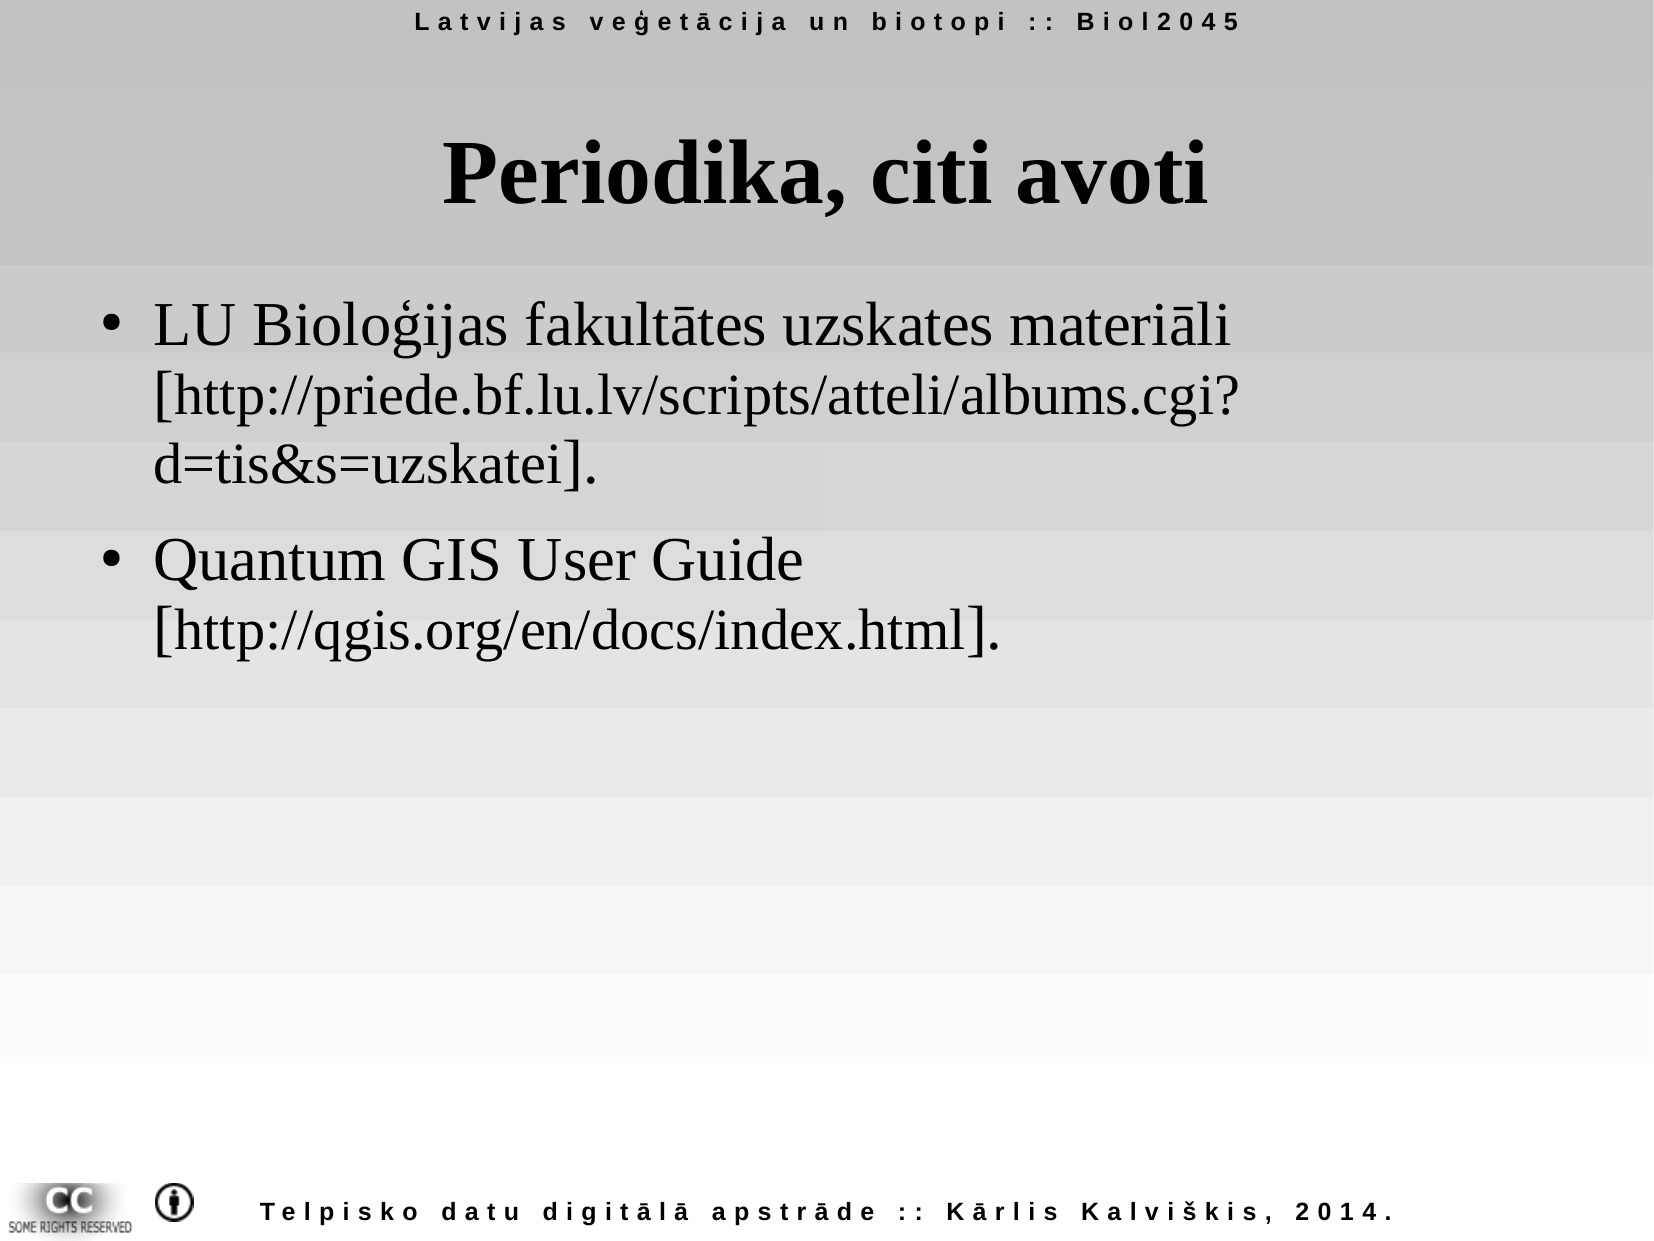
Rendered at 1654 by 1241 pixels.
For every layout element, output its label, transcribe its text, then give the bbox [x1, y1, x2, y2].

list LU Bioloģijas fakultātes uzskates materiāli [http://priede.bf.lu.lv/scripts/atteli/albums.cgi?d=tis&s=uzskatei]. Quantum GIS User Guide [http://qgis.org/en/docs/index.html]. [82, 289, 1571, 664]
title Periodika, citi avoti [29, 56, 1625, 289]
picture [0, 0, 1654, 1241]
